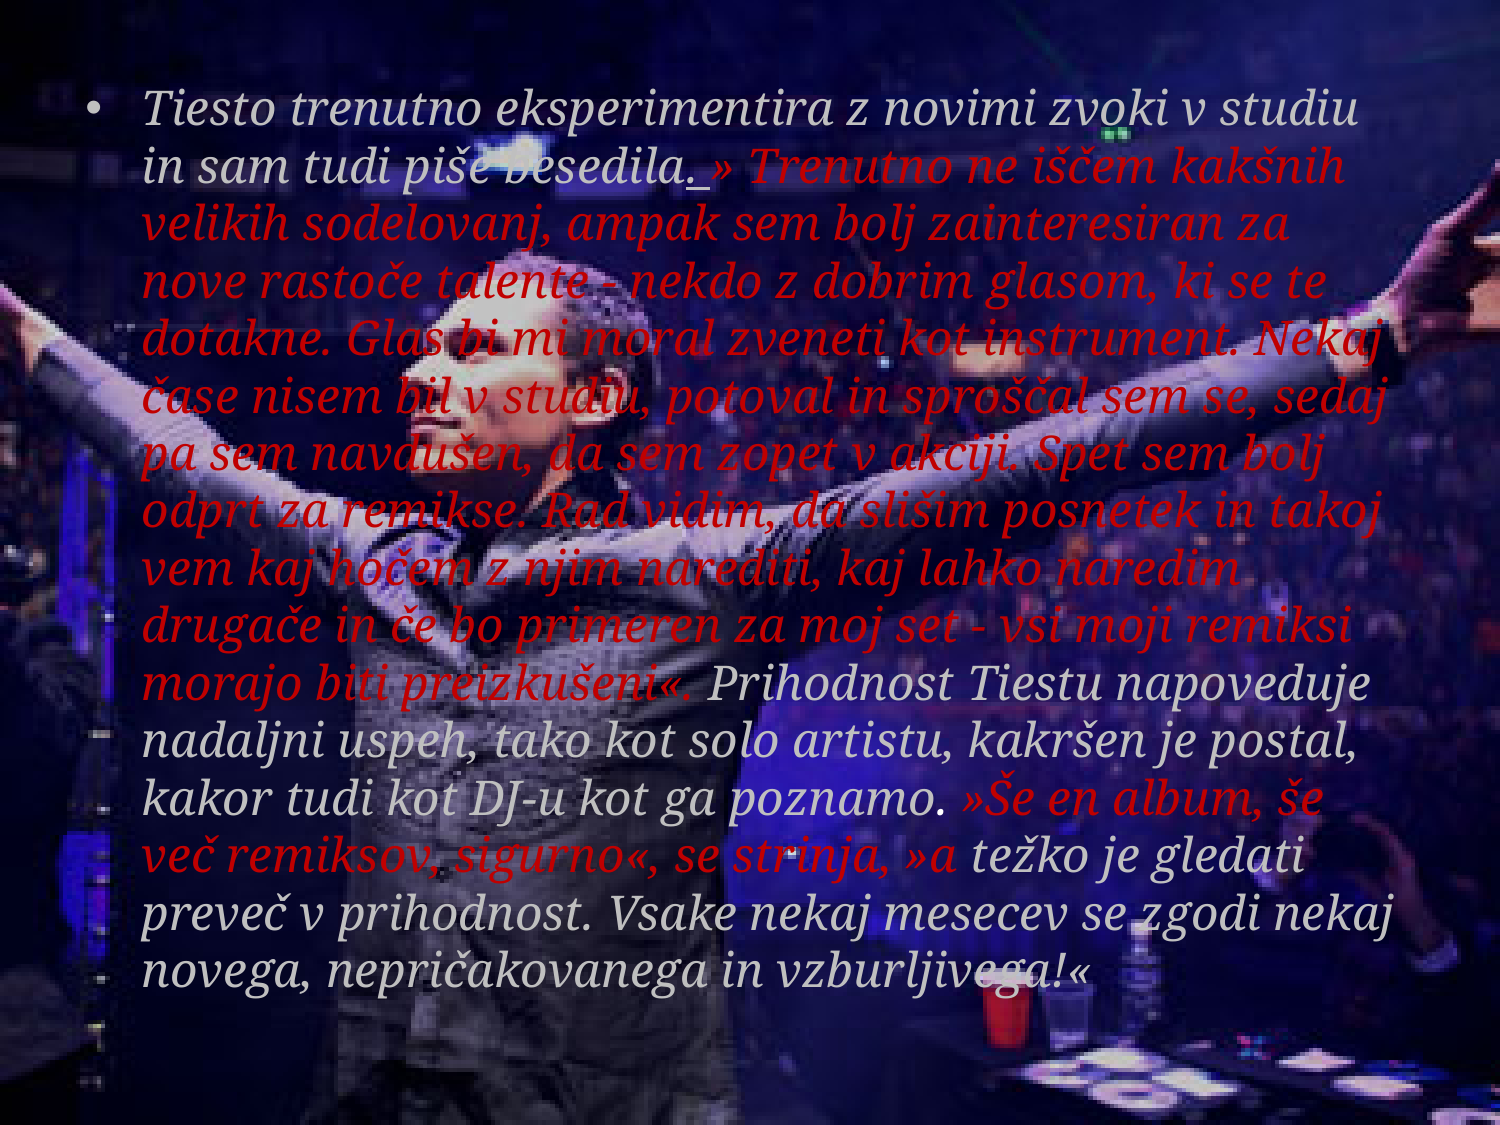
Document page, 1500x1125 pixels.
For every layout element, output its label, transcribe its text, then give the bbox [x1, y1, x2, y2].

list Tiesto trenutno eksperimentira z novimi zvoki v studiu in sam tudi piše besedila. » Trenutno ne iščem kakšnih velikih sodelovanj, ampak sem bolj zainteresiran za nove rastoče talente - nekdo z dobrim glasom, ki se te dotakne. Glas bi mi moral zveneti kot instrument. Nekaj čase nisem bil v studiu, potoval in sproščal sem se, sedaj pa sem navdušen, da sem zopet v akciji. Spet sem bolj odprt za remikse. Rad vidim, da slišim posnetek in takoj vem kaj hočem z njim narediti, kaj lahko naredim drugače in če bo primeren za moj set - vsi moji remiksi morajo biti preizkušeni«. Prihodnost Tiestu napoveduje nadaljni uspeh, tako kot solo artistu, kakršen je postal, kakor tudi kot DJ-u kot ga poznamo. »Še en album, še več remiksov, sigurno«, se strinja, »a težko je gledati preveč v prihodnost. Vsake nekaj mesecev se zgodi nekaj novega, nepričakovanega in vzburljivega!« [70, 70, 1421, 813]
picture [0, 0, 1500, 1125]
